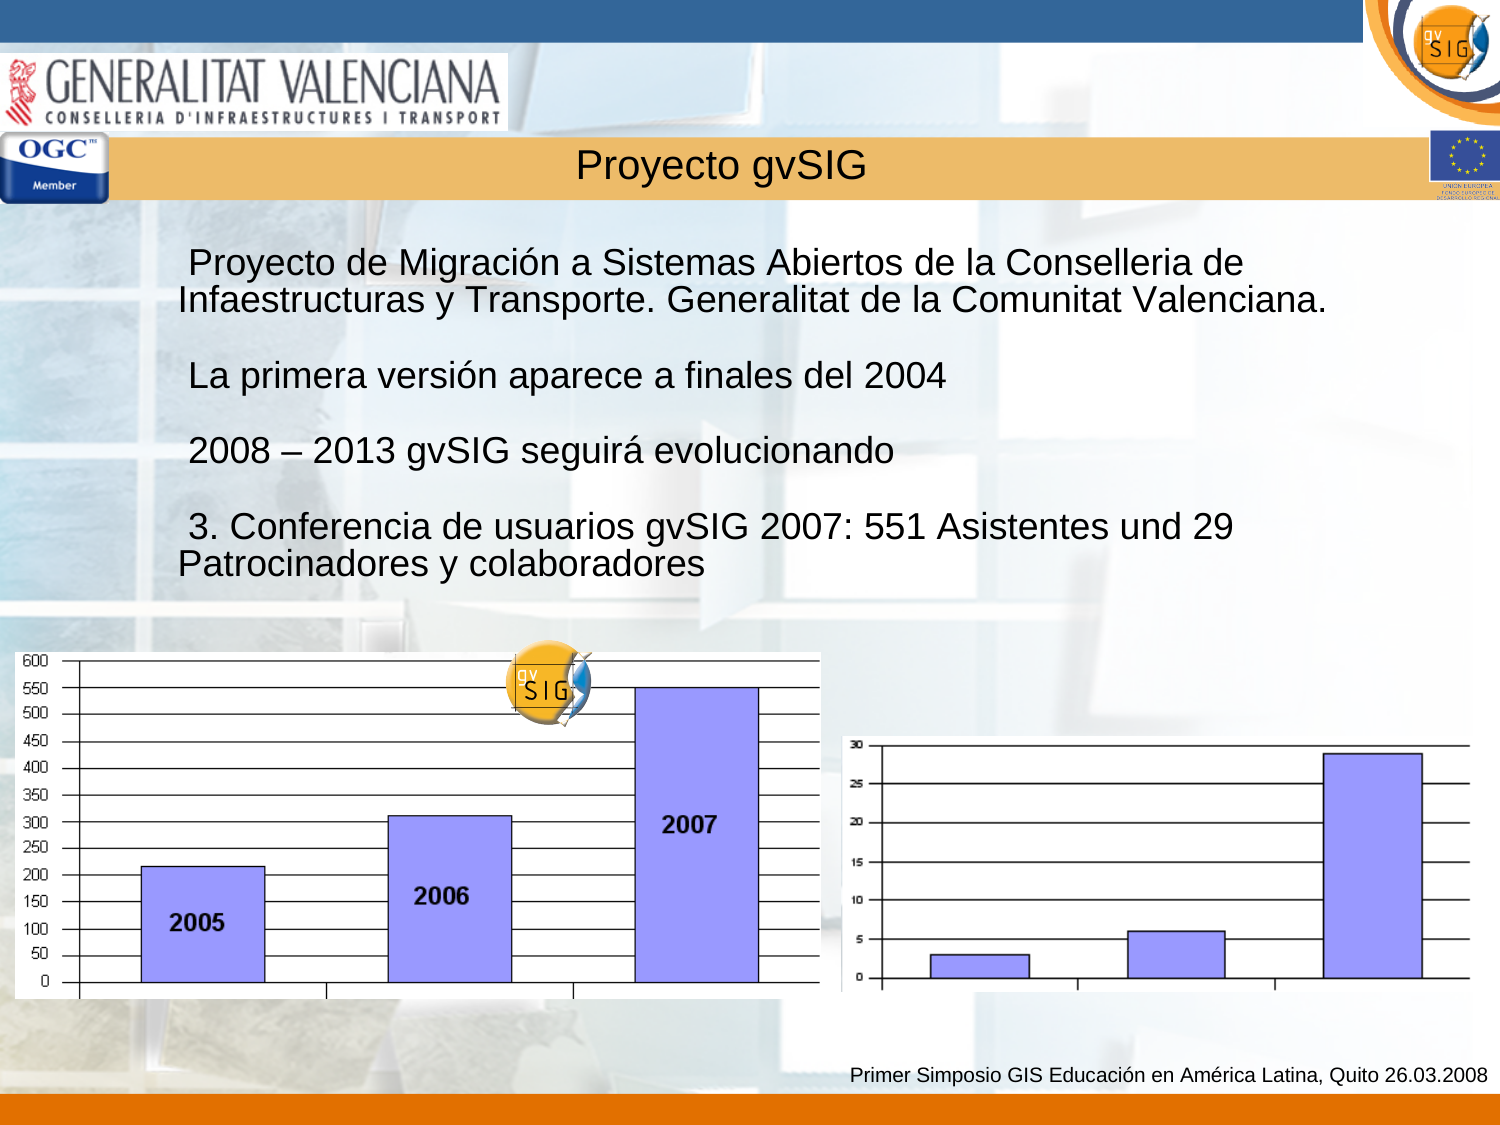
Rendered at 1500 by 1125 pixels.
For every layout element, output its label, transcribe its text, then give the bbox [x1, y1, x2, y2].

text_box Proyecto gvSIG [575, 144, 1005, 191]
picture [15, 639, 821, 999]
picture [1429, 129, 1500, 200]
picture [841, 736, 1478, 992]
text_box Proyecto de Migración a Sistemas Abiertos de la Conselleria de Infaestructuras y Transporte. Generalitat de la Comunitat Valenciana. La primera versión aparece a finales del 2004 2008 – 2013 gvSIG seguirá evolucionando 3. Conferencia de usuarios gvSIG 2007: 551 Asistentes und 29 Patrocinadores y colaboradores [177, 244, 1459, 590]
picture [0, 53, 508, 131]
picture [0, 132, 109, 204]
picture [1363, 0, 1500, 127]
